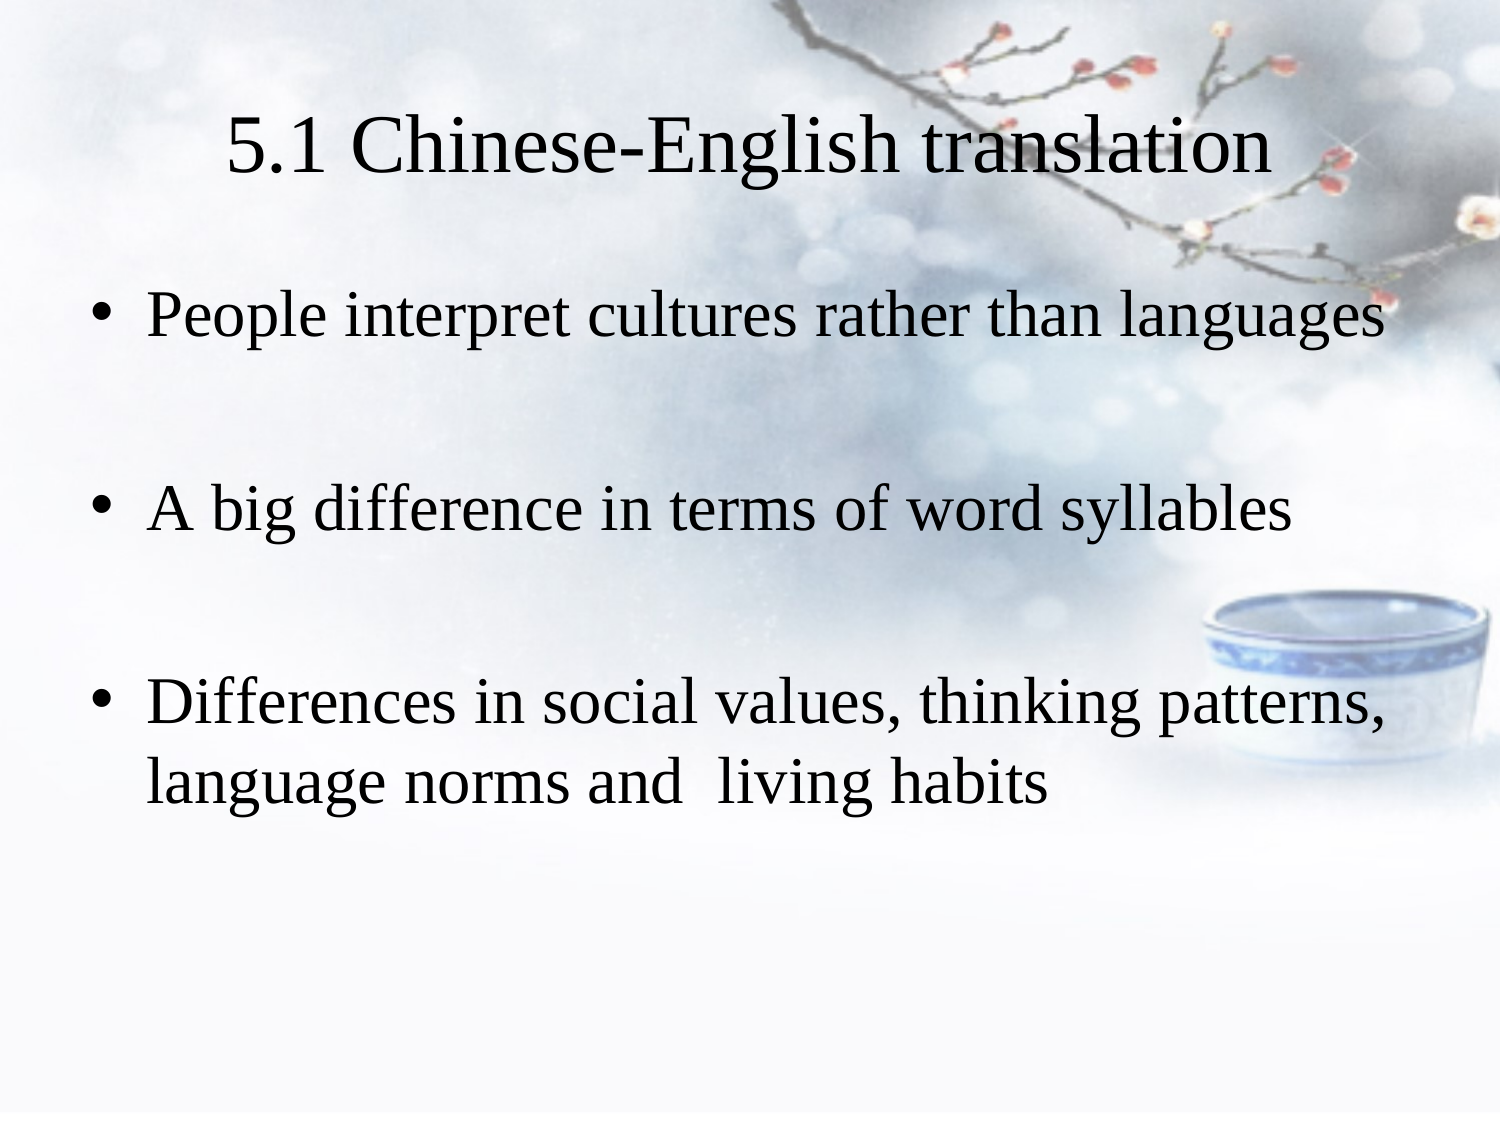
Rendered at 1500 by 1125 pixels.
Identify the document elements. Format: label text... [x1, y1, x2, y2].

picture [0, 0, 1500, 1125]
title 5.1 Chinese-English translation [75, 45, 1426, 233]
list People interpret cultures rather than languages A big difference in terms of word syllables Differences in social values, thinking patterns, language norms and living habits [75, 262, 1426, 1005]
